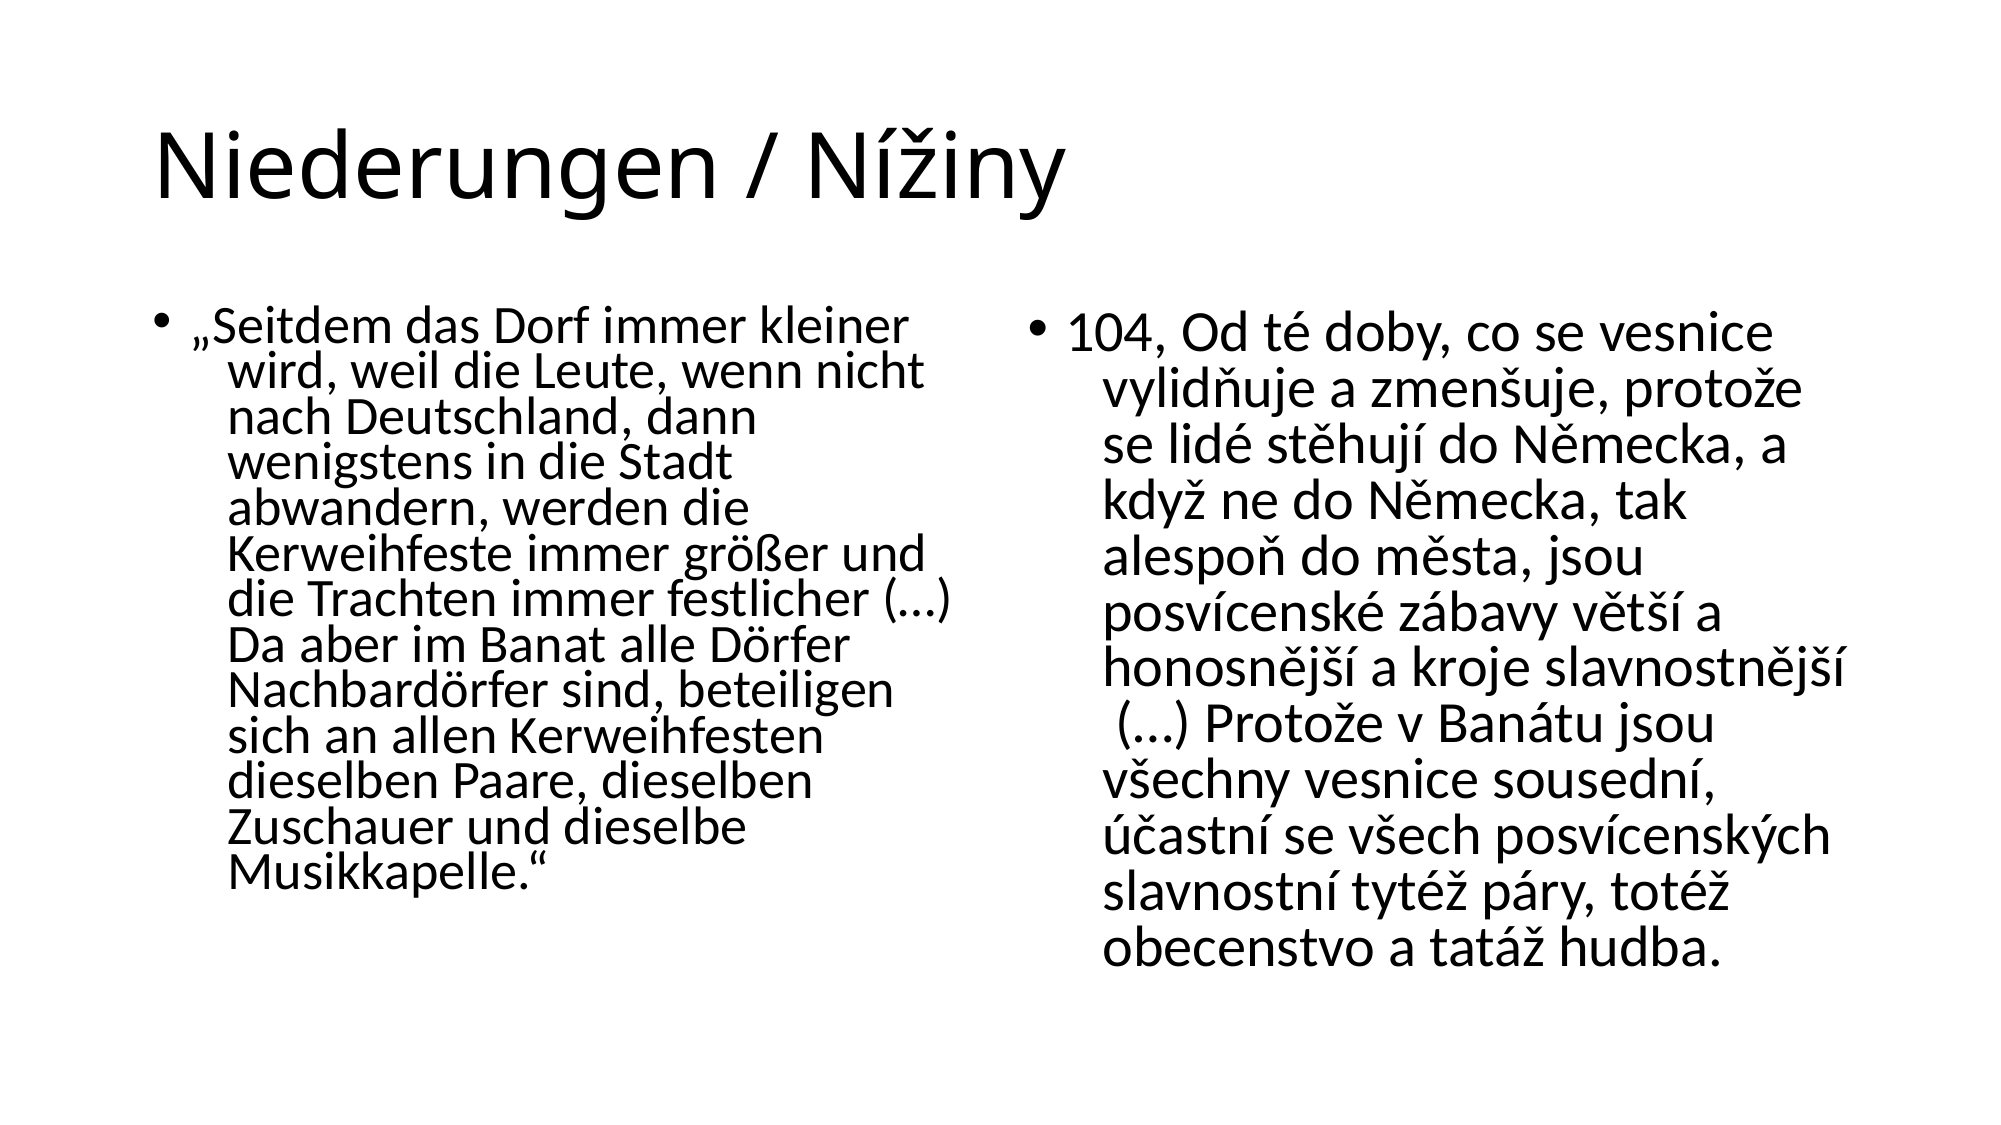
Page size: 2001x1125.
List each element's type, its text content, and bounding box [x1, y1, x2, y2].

list 104, Od té doby, co se vesnice vylidňuje a zmenšuje, protože se lidé stěhují do Německa, a když ne do Německa, tak alespoň do města, jsou posvícenské zábavy větší a honosnější a kroje slavnostnější (…) Protože v Banátu jsou všechny vesnice sousední, účastní se všech posvícenských slavnostní tytéž páry, totéž obecenstvo a tatáž hudba. [1012, 299, 1863, 1014]
list „Seitdem das Dorf immer kleiner wird, weil die Leute, wenn nicht nach Deutschland, dann wenigstens in die Stadt abwandern, werden die Kerweihfeste immer größer und die Trachten immer festlicher (…) Da aber im Banat alle Dörfer Nachbardörfer sind, beteiligen sich an allen Kerweihfesten dieselben Paare, dieselben Zuschauer und dieselbe Musikkapelle.“ [137, 299, 988, 1014]
title Niederungen / Nížiny [137, 59, 1863, 278]
